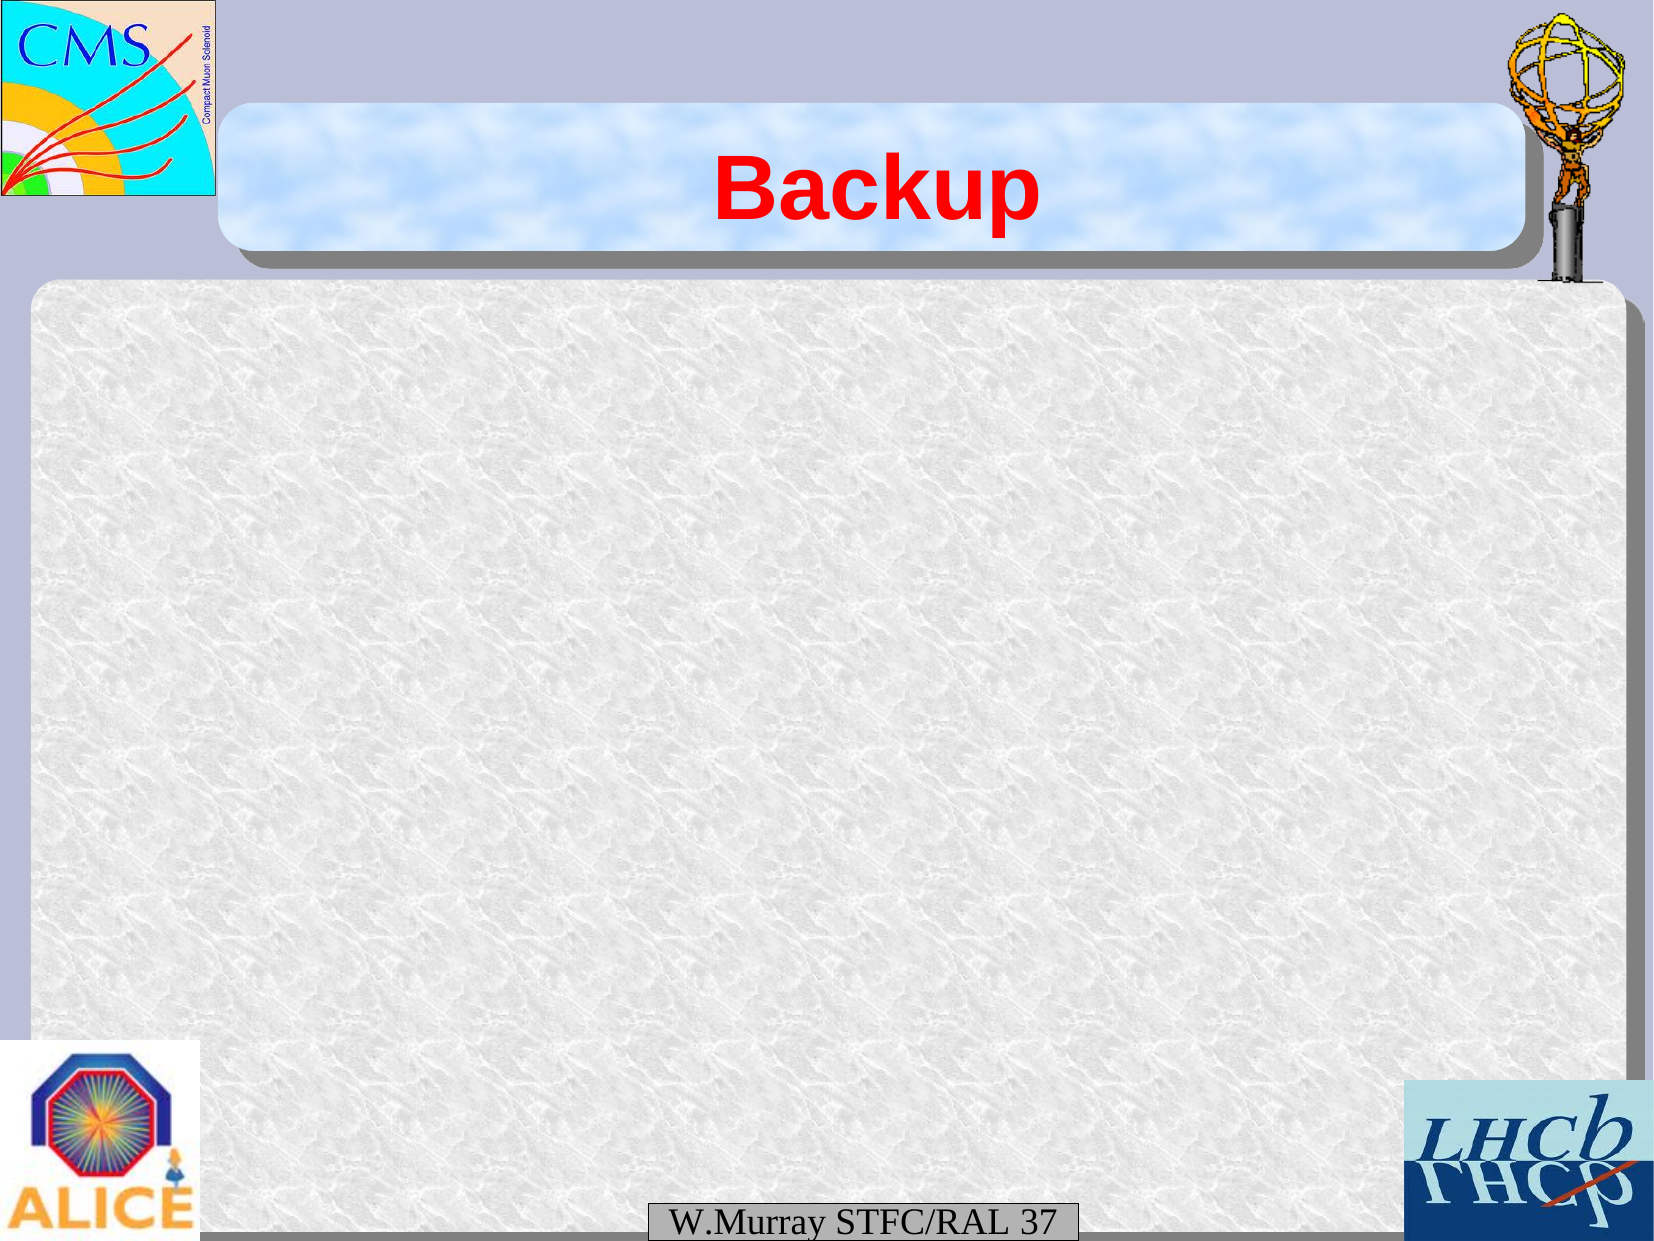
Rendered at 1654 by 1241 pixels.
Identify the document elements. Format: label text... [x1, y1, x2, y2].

picture [0, 0, 216, 196]
title Backup [244, 112, 1512, 263]
picture [0, 0, 1654, 1241]
